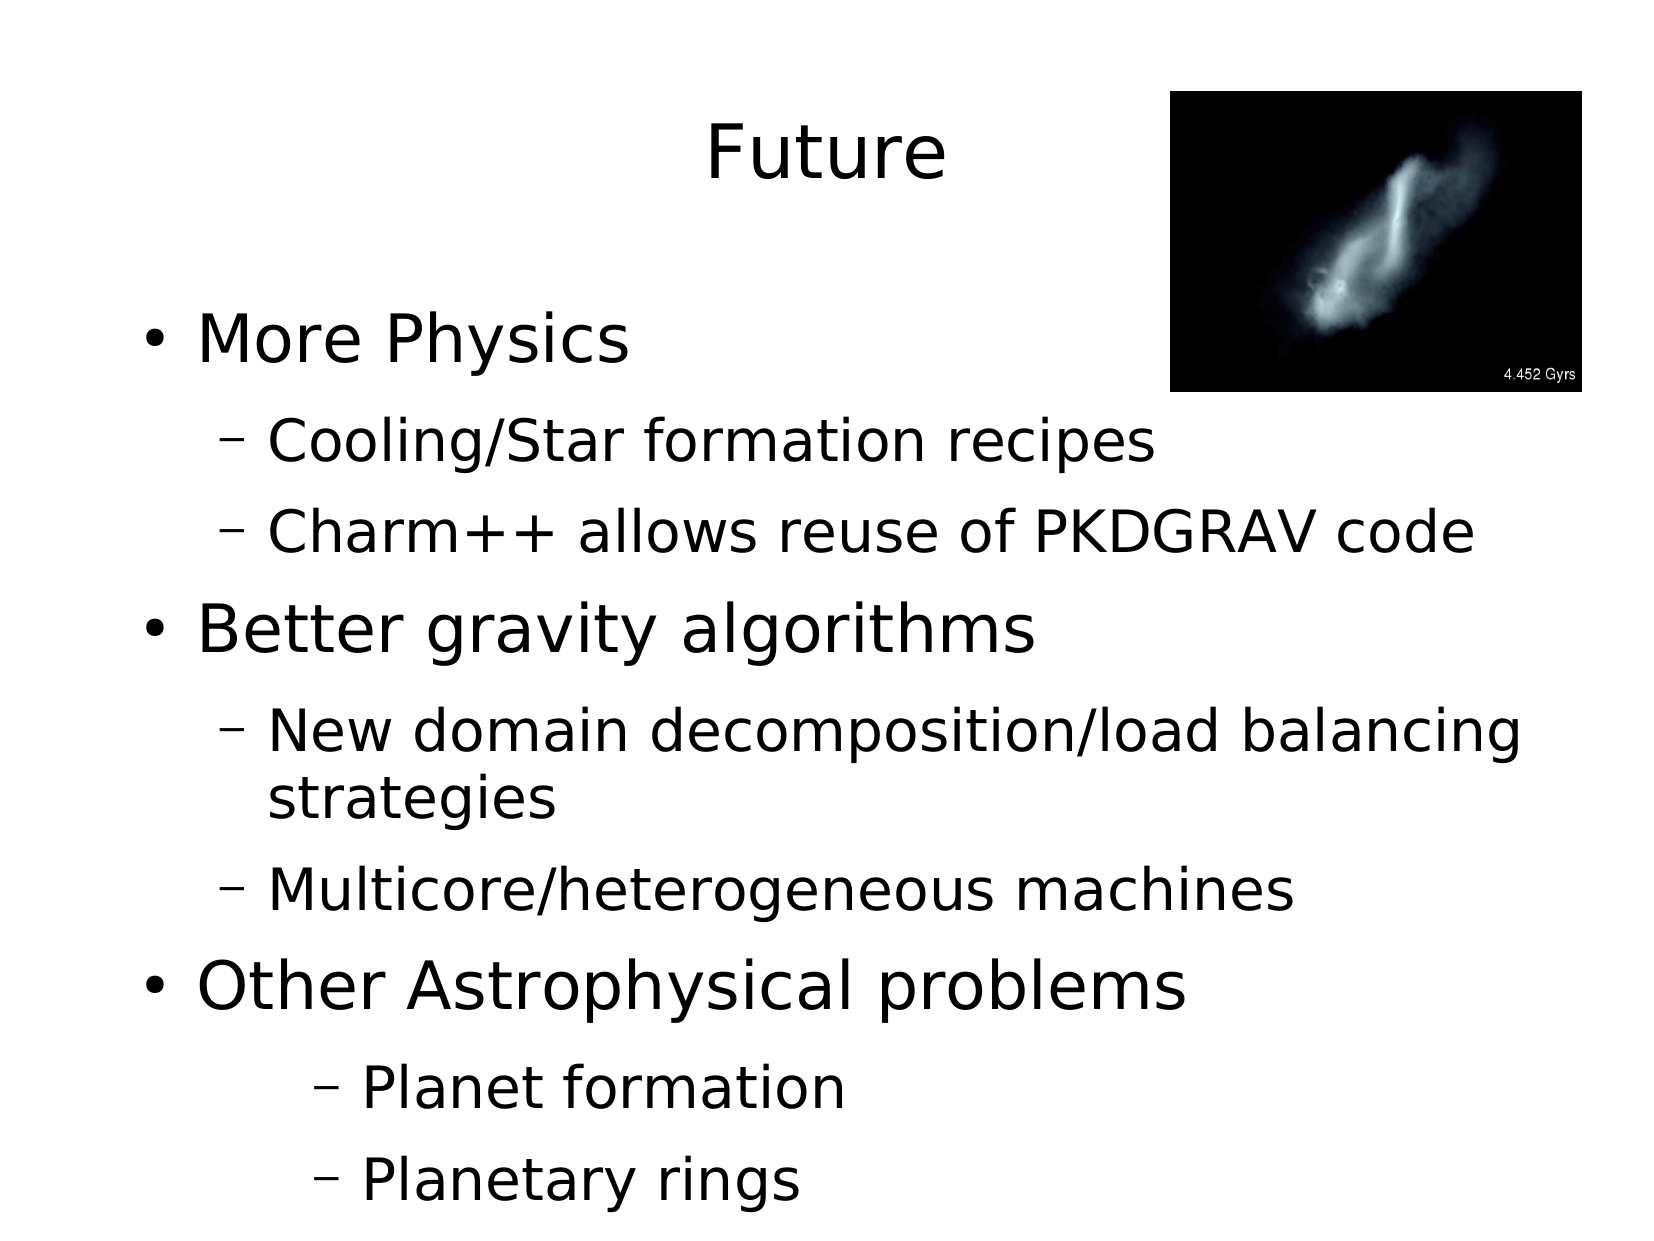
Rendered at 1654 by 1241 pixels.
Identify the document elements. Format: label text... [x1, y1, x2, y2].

list More Physics Cooling/Star formation recipes Charm++ allows reuse of PKDGRAV code Better gravity algorithms New domain decomposition/load balancing strategies Multicore/heterogeneous machines Other Astrophysical problems Planet formation Planetary rings [125, 300, 1538, 1215]
picture [1170, 91, 1582, 392]
title Future [82, 49, 1571, 257]
